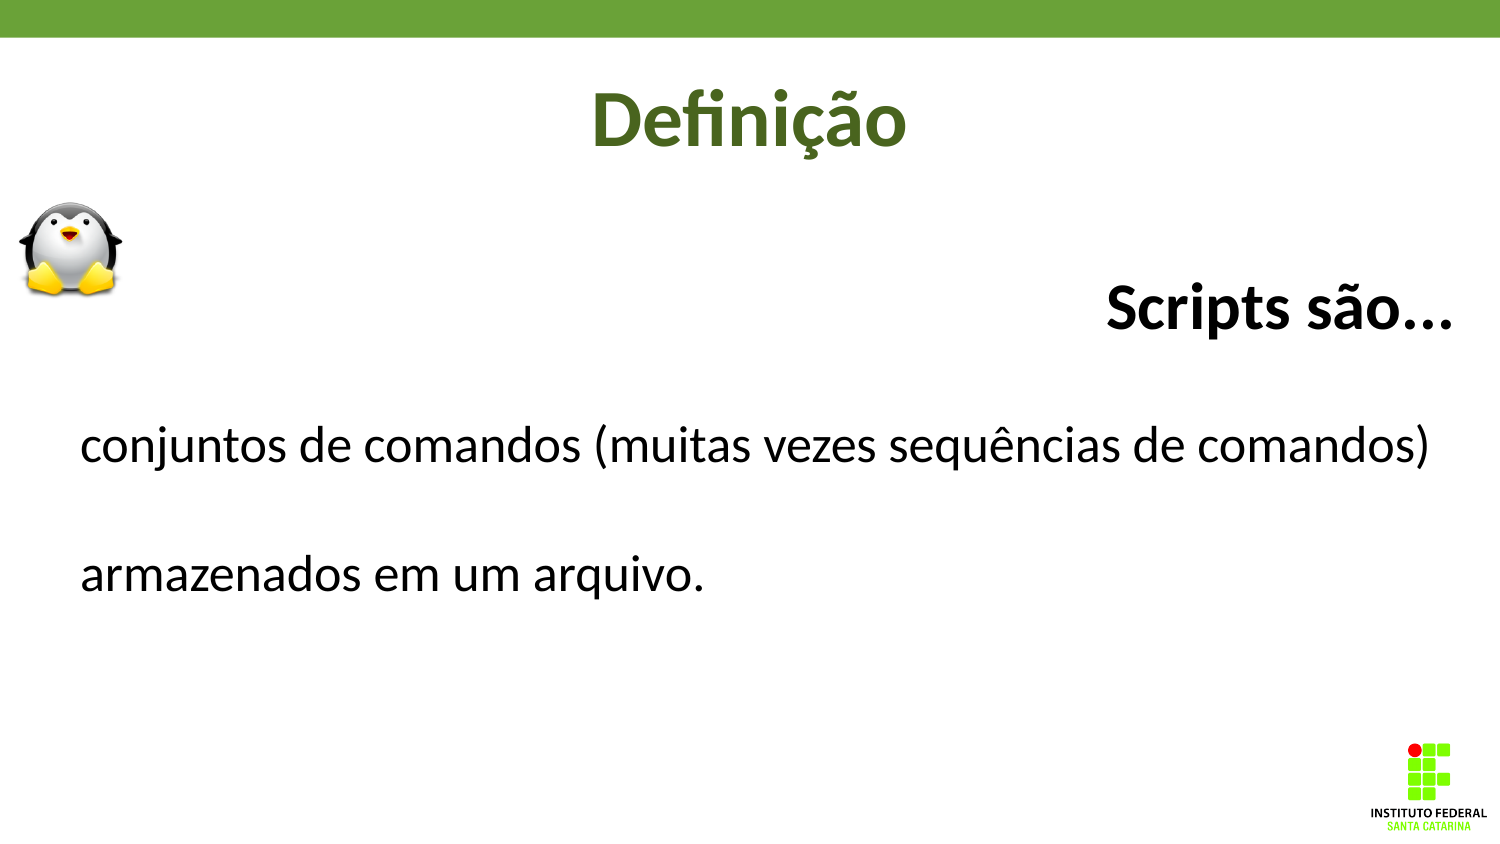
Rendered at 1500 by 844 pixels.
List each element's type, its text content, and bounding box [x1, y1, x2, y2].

list Scripts são... conjuntos de comandos (muitas vezes sequências de comandos) armazenados em um arquivo. [64, 207, 1471, 765]
title Definição [75, 43, 1425, 185]
picture [1358, 730, 1500, 844]
picture [17, 198, 124, 304]
